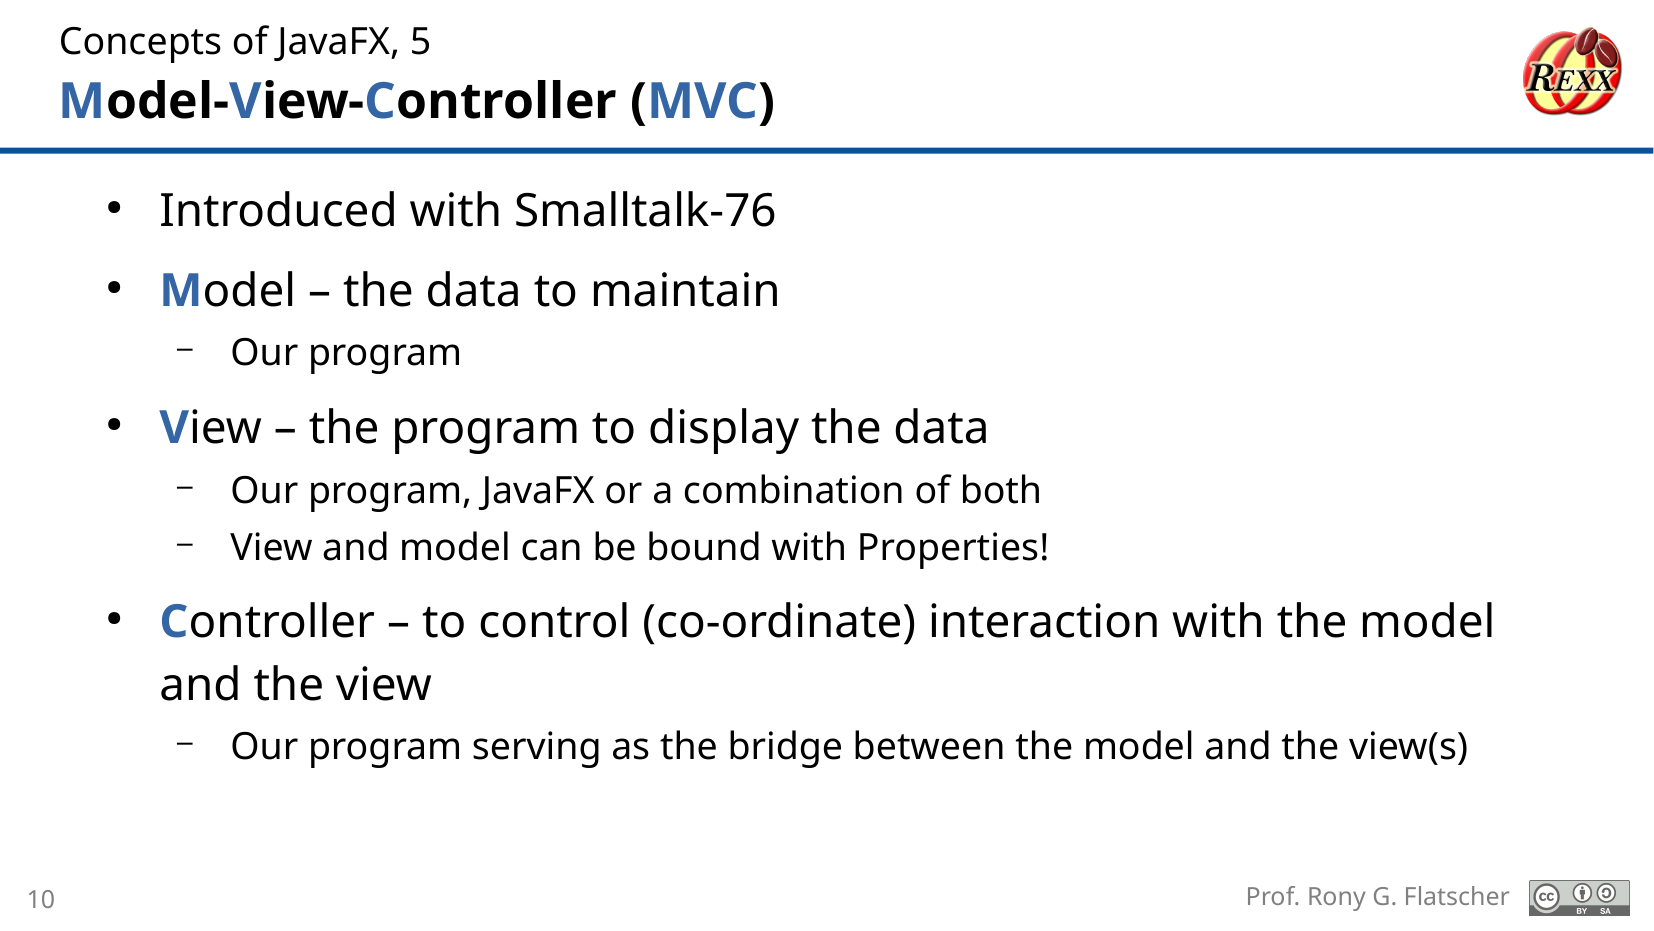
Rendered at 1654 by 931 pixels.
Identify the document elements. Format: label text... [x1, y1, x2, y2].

title Concepts of JavaFX, 5 Model-View-Controller (MVC) [0, 0, 1625, 148]
list Introduced with Smalltalk-76 Model – the data to maintain Our program View – the program to display the data Our program, JavaFX or a combination of both View and model can be bound with Properties! Controller – to control (co-ordinate) interaction with the model and the view Our program serving as the bridge between the model and the view(s) [88, 177, 1577, 857]
